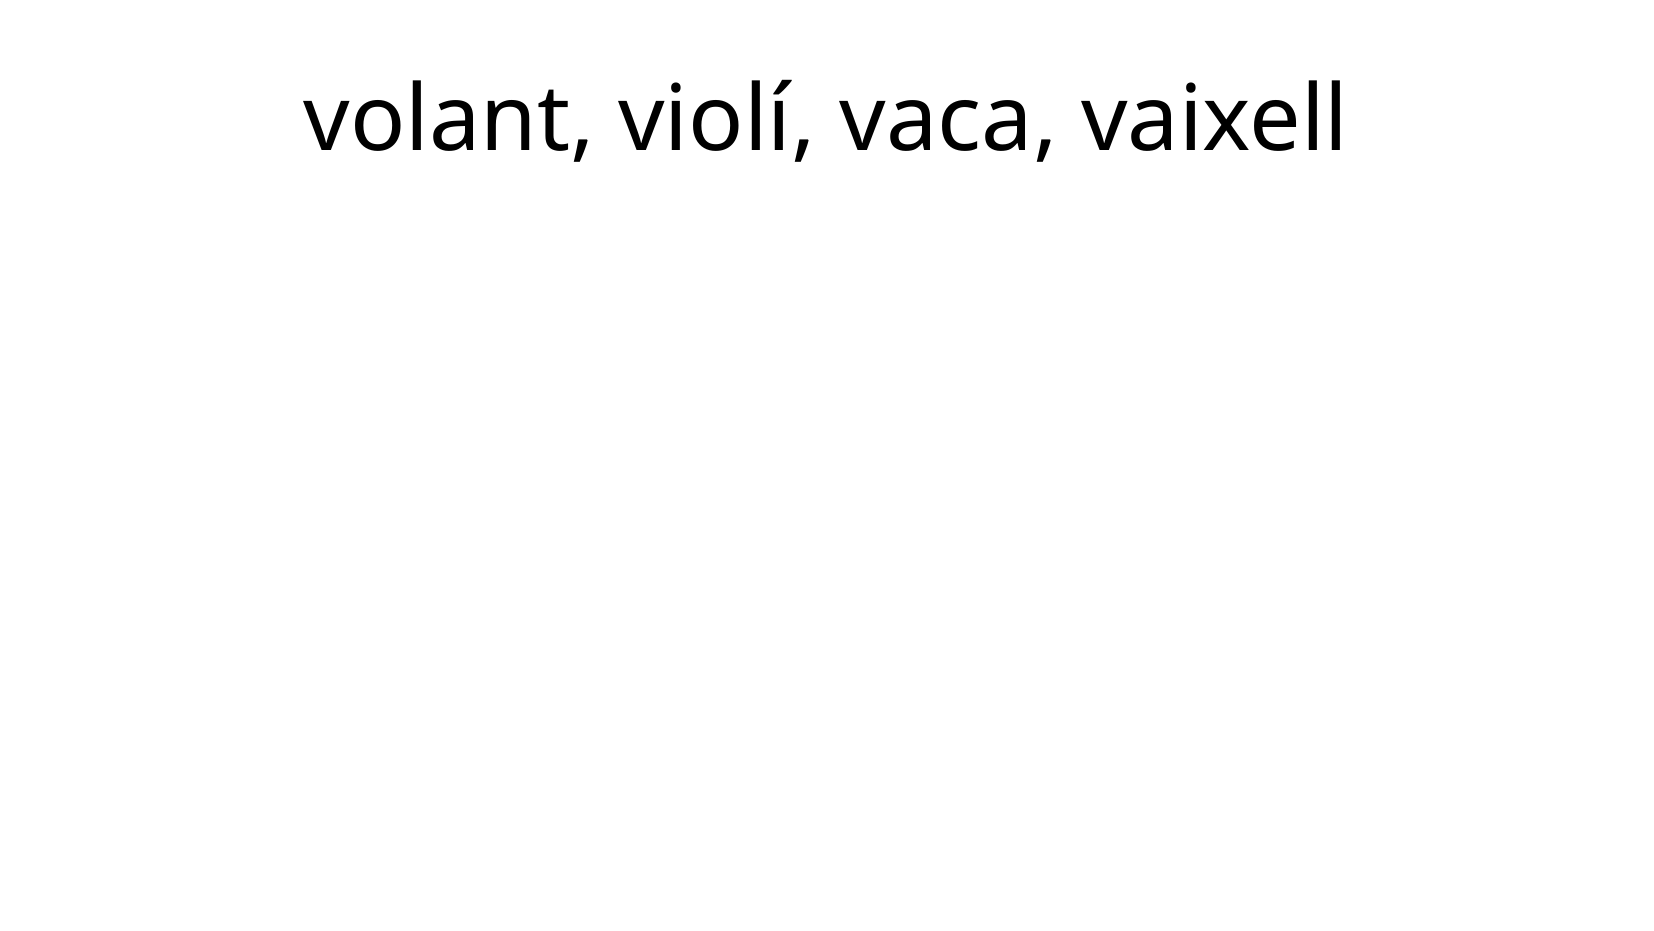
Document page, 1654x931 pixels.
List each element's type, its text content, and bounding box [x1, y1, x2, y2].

title volant, violí, vaca, vaixell [82, 37, 1571, 193]
